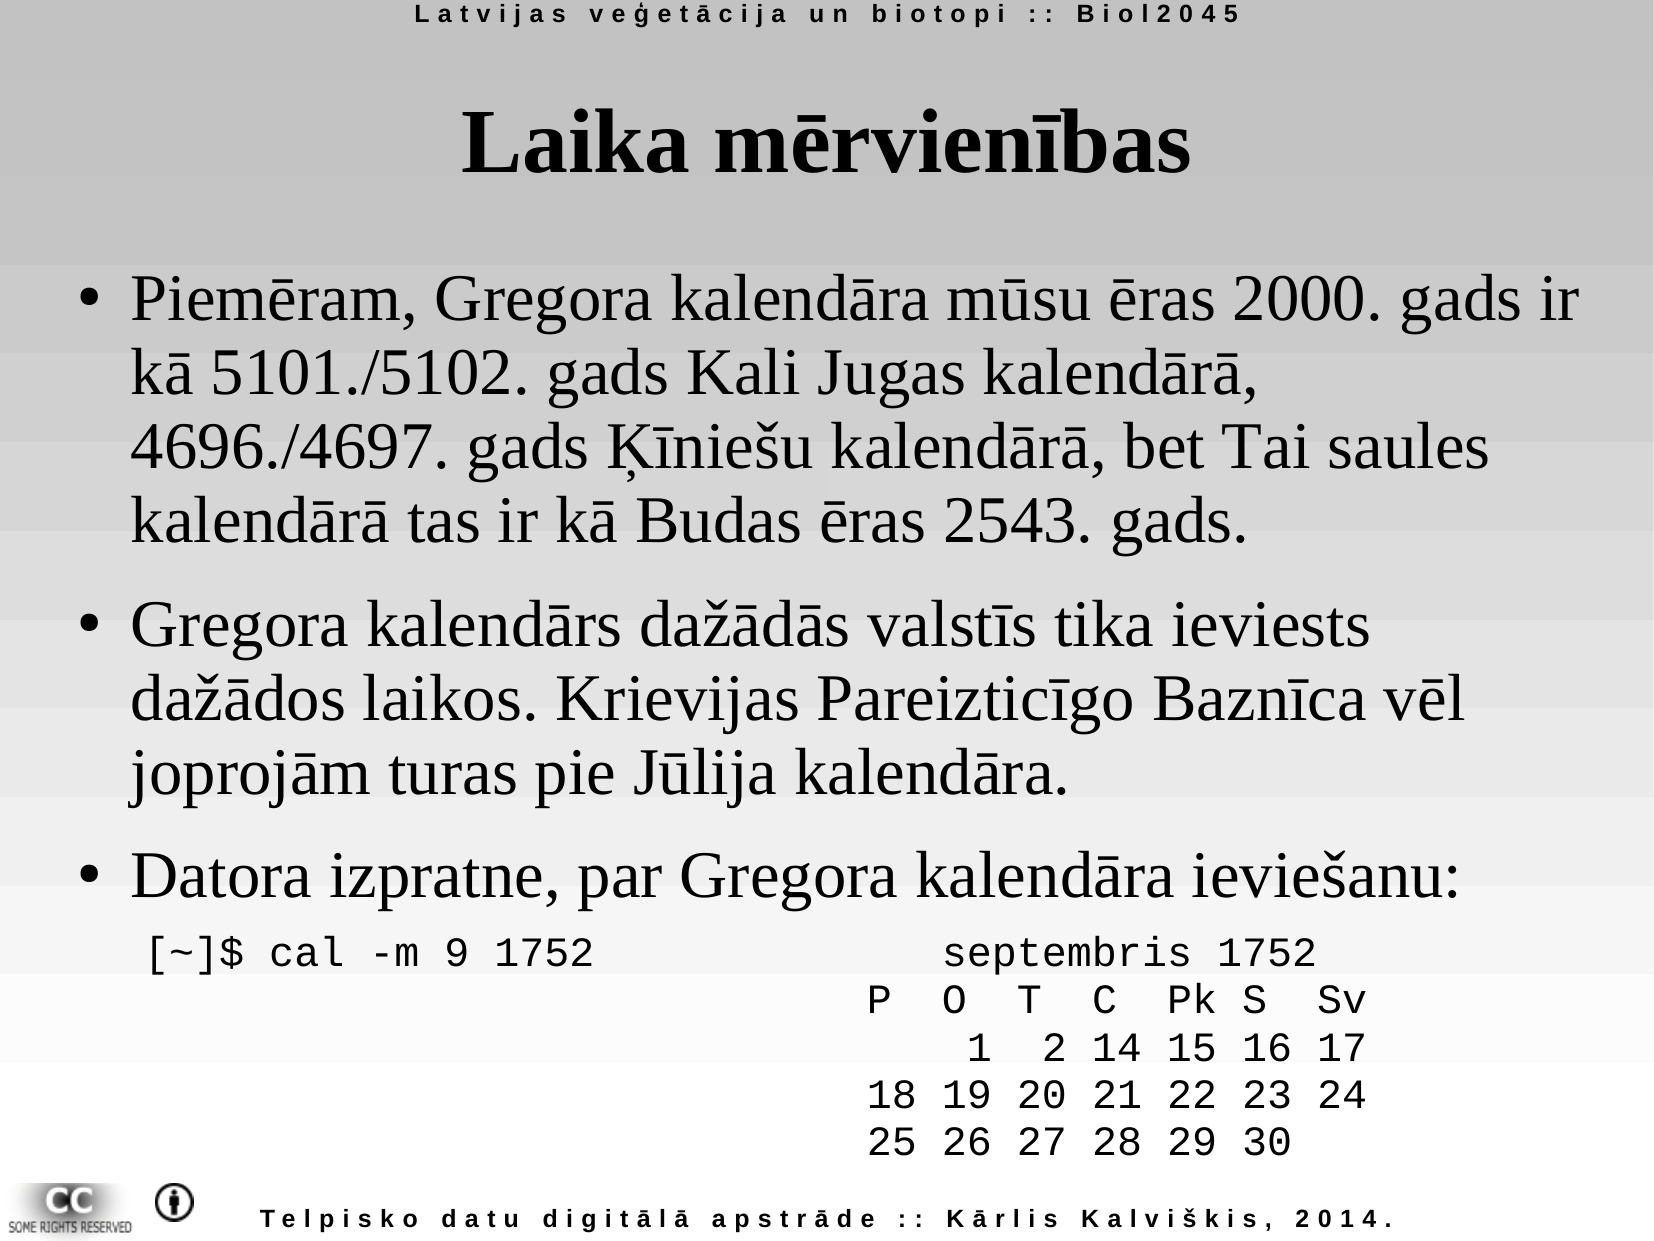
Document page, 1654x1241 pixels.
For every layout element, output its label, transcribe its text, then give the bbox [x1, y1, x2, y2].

text_box [~]$ cal -m 9 1752 [144, 932, 595, 980]
picture [0, 0, 1654, 1241]
title Laika mērvienības [59, 37, 1596, 246]
text_box septembris 1752 P O T C Pk S Sv 1 2 14 15 16 17 18 19 20 21 22 23 24 25 26 27 28 29 30 [866, 932, 1367, 1169]
list Piemēram, Gregora kalendāra mūsu ēras 2000. gads ir kā 5101./5102. gads Kali Jugas kalendārā, 4696./4697. gads Ķīniešu kalendārā, bet Tai saules kalendārā tas ir kā Budas ēras 2543. gads. Gregora kalendārs dažādās valstīs tika ieviests dažādos laikos. Krievijas Pareizticīgo Baznīca vēl joprojām turas pie Jūlija kalendāra. Datora izpratne, par Gregora kalendāra ieviešanu: [59, 261, 1596, 1175]
